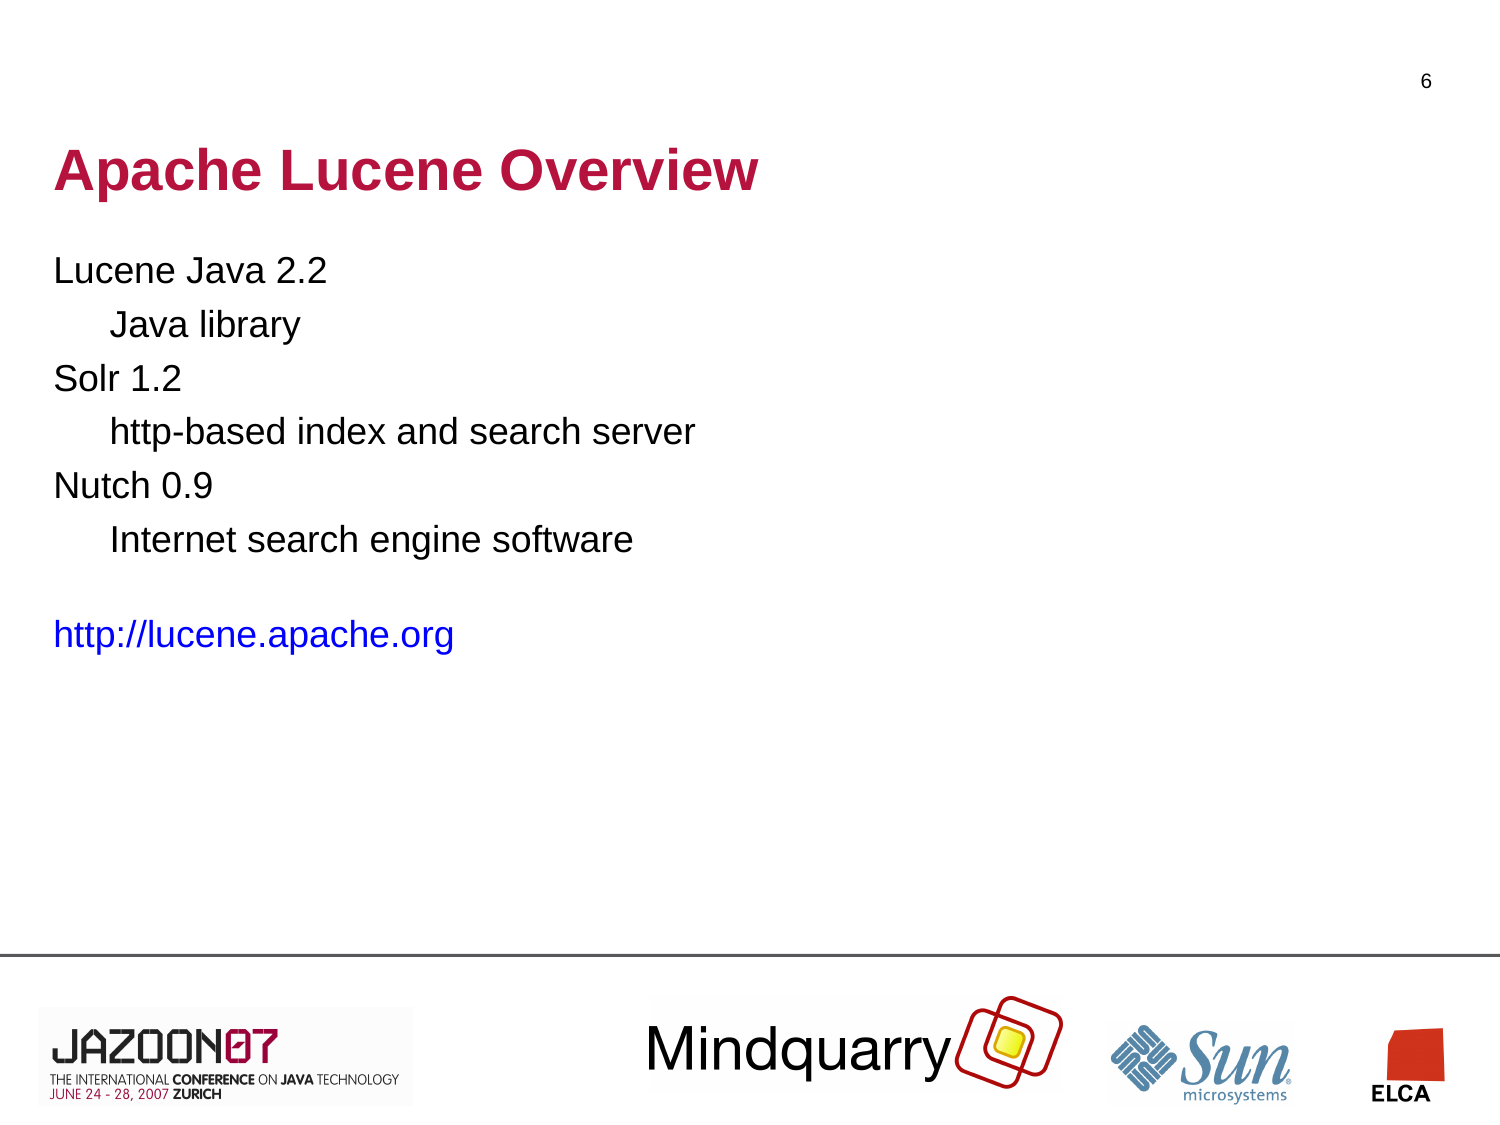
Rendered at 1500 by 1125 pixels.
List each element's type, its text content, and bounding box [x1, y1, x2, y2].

picture [1370, 1025, 1446, 1105]
picture [1107, 1021, 1294, 1107]
title Apache Lucene Overview [53, 119, 1447, 231]
picture [38, 1007, 413, 1106]
picture [649, 996, 1063, 1093]
list Lucene Java 2.2 Java library Solr 1.2 http-based index and search server Nutch 0.9 Internet search engine software http://lucene.apache.org [53, 249, 1450, 953]
